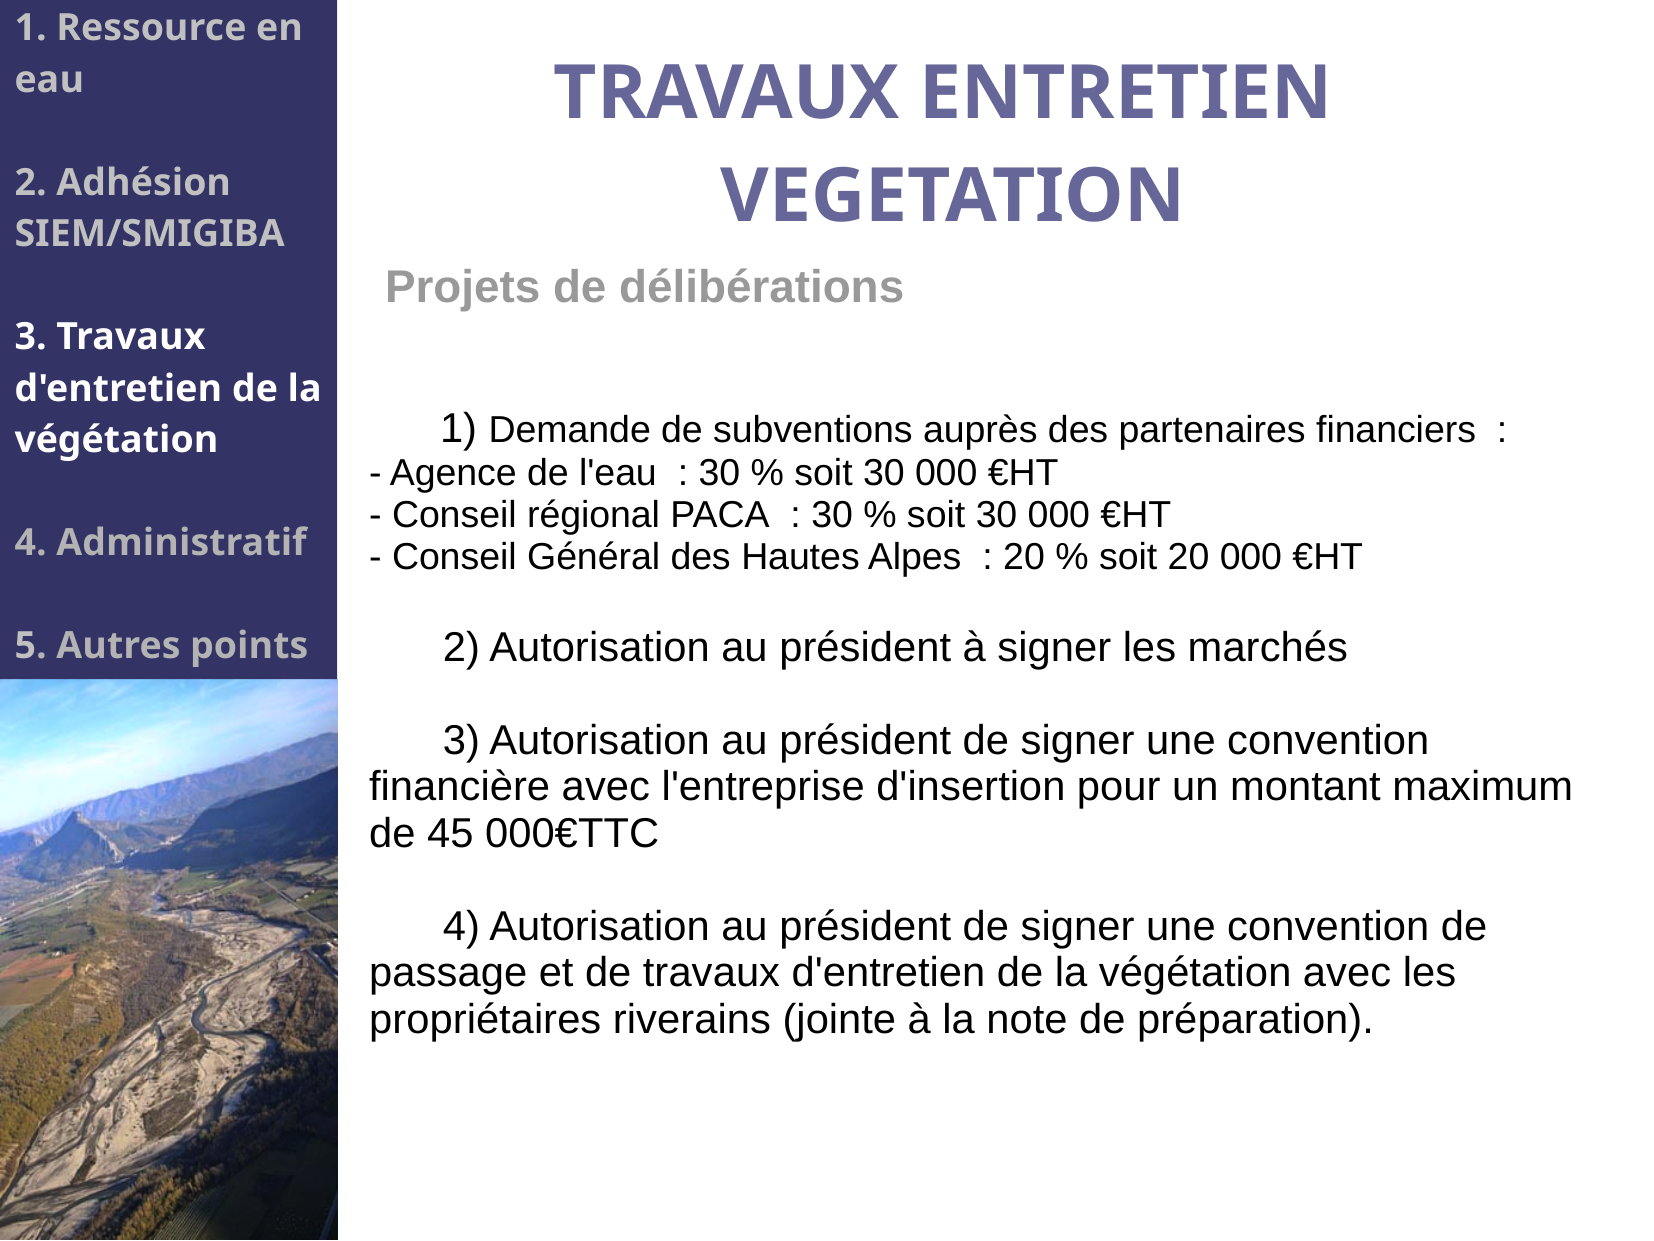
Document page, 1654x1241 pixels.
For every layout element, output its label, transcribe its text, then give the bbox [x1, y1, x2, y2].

text_box Projets de délibérations 1) Demande de subventions auprès des partenaires financiers : - Agence de l'eau : 30 % soit 30 000 €HT - Conseil régional PACA : 30 % soit 30 000 €HT - Conseil Général des Hautes Alpes : 20 % soit 20 000 €HT 2) Autorisation au président à signer les marchés 3) Autorisation au président de signer une convention financière avec l'entreprise d'insertion pour un montant maximum de 45 000€TTC 4) Autorisation au président de signer une convention de passage et de travaux d'entretien de la végétation avec les propriétaires riverains (jointe à la note de préparation). [354, 206, 1625, 1211]
text_box 1. Ressource en eau 2. Adhésion SIEM/SMIGIBA 3. Travaux d'entretien de la végétation 4. Administratif 5. Autres points [0, 0, 338, 680]
picture [0, 680, 338, 1241]
text_box TRAVAUX ENTRETIEN VEGETATION [518, 29, 1388, 178]
